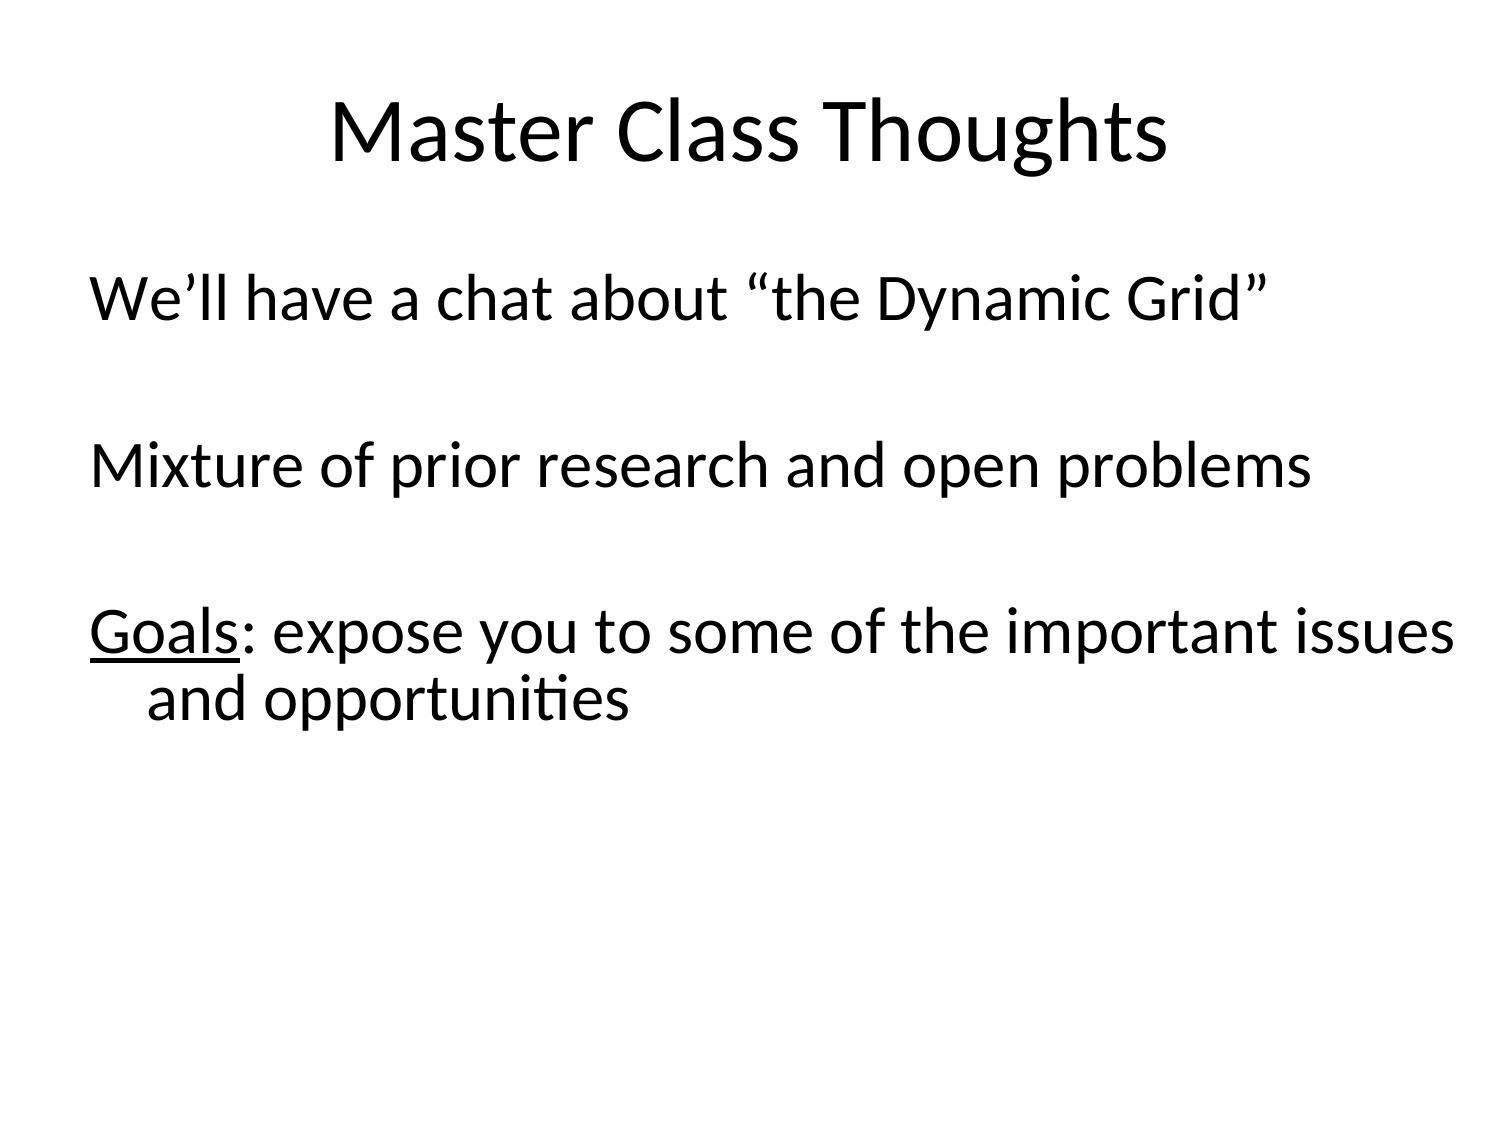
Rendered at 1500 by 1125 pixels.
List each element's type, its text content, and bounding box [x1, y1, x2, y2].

list We’ll have a chat about “the Dynamic Grid” Mixture of prior research and open problems Goals: expose you to some of the important issues and opportunities [75, 262, 1500, 1006]
title Master Class Thoughts [75, 45, 1426, 233]
